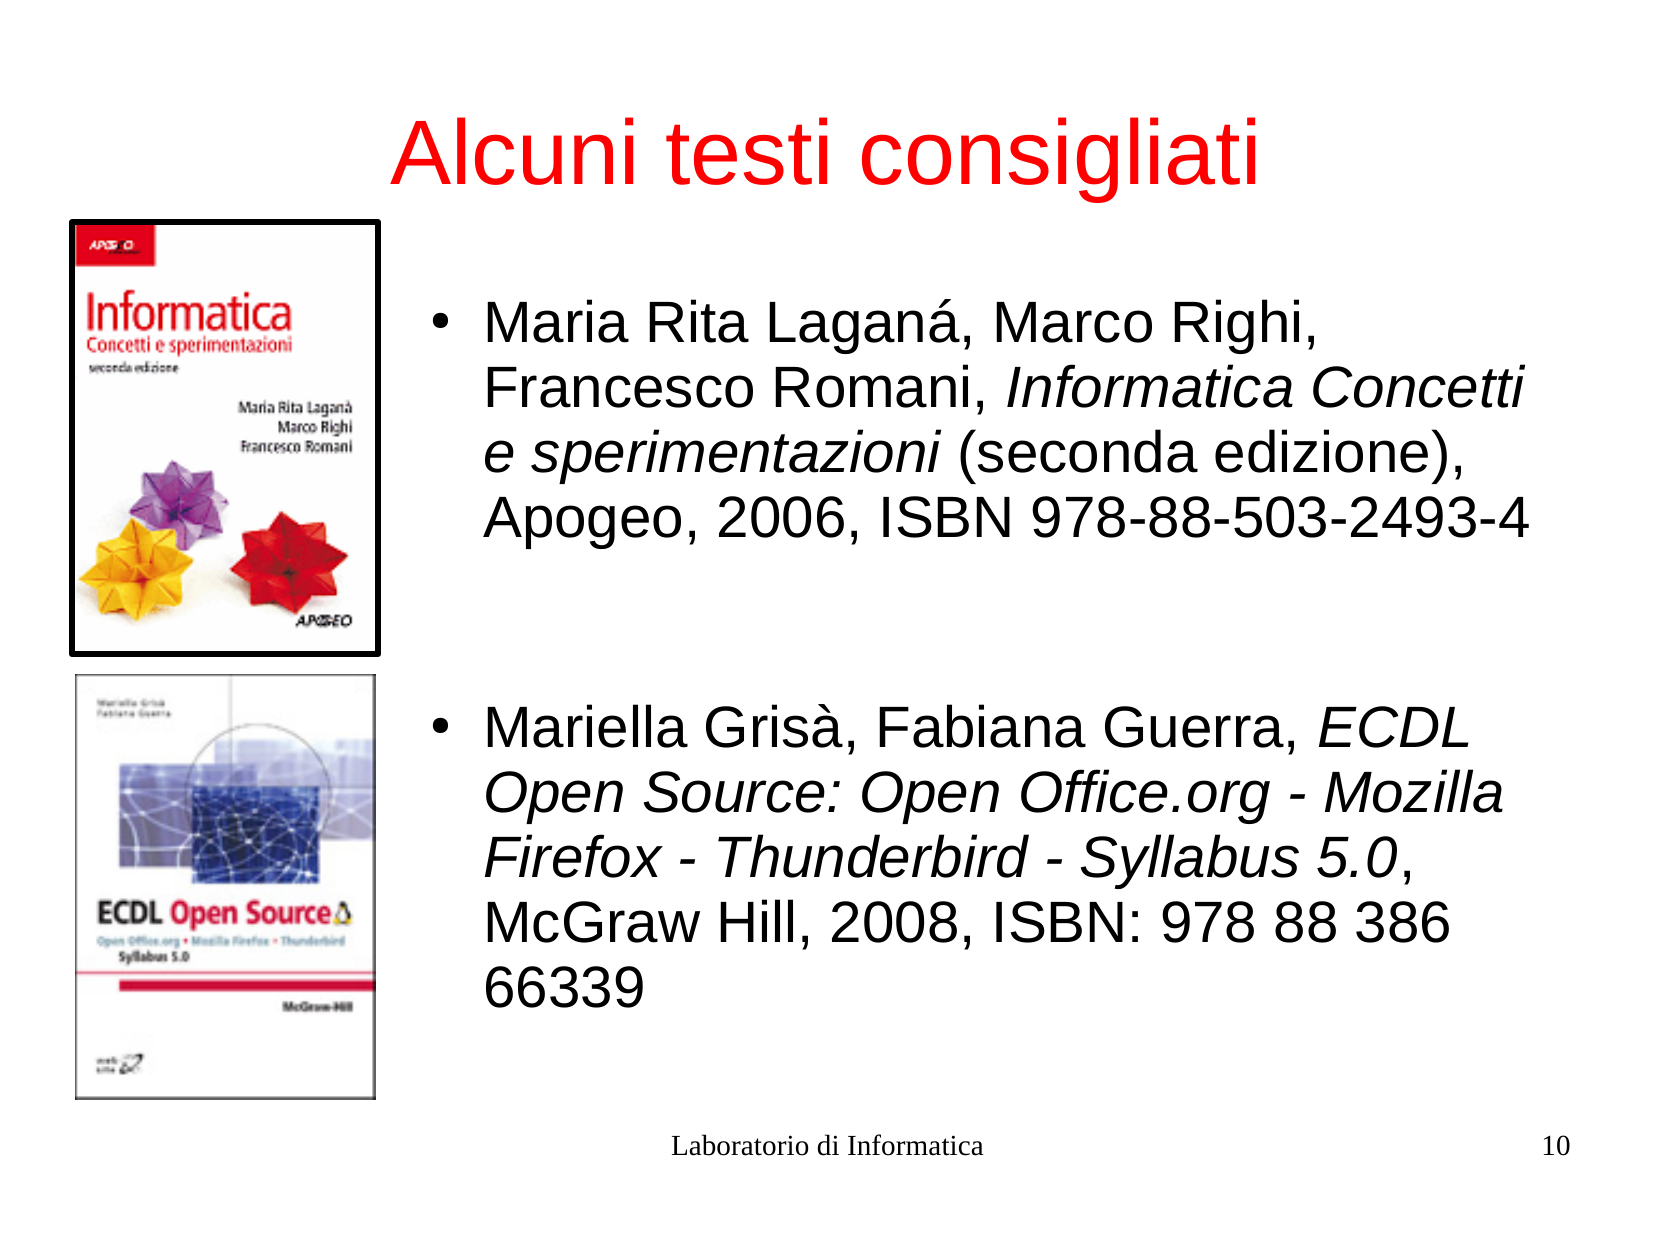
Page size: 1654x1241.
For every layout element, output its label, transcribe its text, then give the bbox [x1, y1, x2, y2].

picture [75, 225, 376, 652]
picture [75, 674, 376, 1100]
title Alcuni testi consigliati [82, 49, 1571, 257]
list Maria Rita Laganá, Marco Righi, Francesco Romani, Informatica Concetti e sperimentazioni (seconda edizione), Apogeo, 2006, ISBN 978-88-503-2493-4 Mariella Grisà, Fabiana Guerra, ECDL Open Source: Open Office.org - Mozilla Firefox - Thunderbird - Syllabus 5.0, McGraw Hill, 2008, ISBN: 978 88 386 66339 [412, 290, 1571, 1109]
